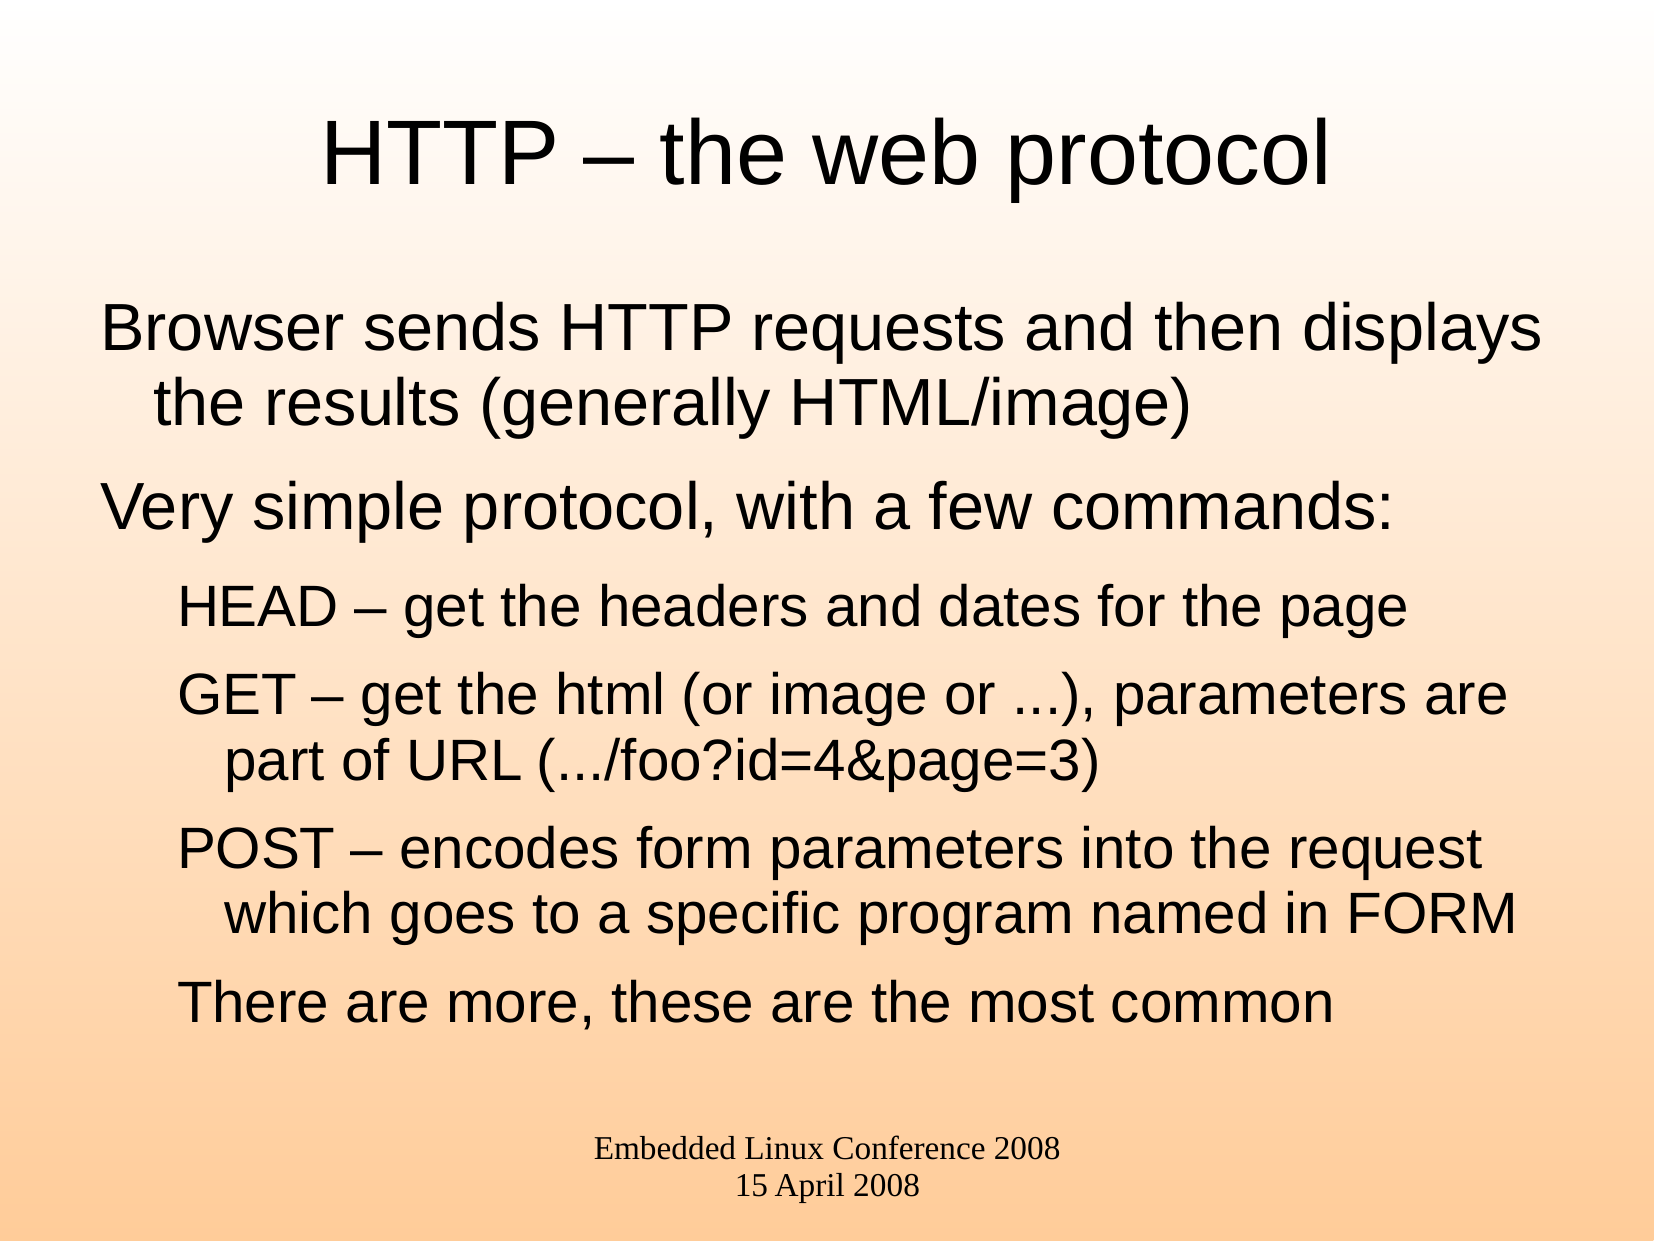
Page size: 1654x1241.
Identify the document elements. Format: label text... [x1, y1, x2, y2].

list Browser sends HTTP requests and then displays the results (generally HTML/image) Very simple protocol, with a few commands: HEAD – get the headers and dates for the page GET – get the html (or image or ...), parameters are part of URL (.../foo?id=4&page=3) POST – encodes form parameters into the request which goes to a specific program named in FORM There are more, these are the most common [82, 290, 1571, 1094]
title HTTP – the web protocol [82, 56, 1571, 250]
